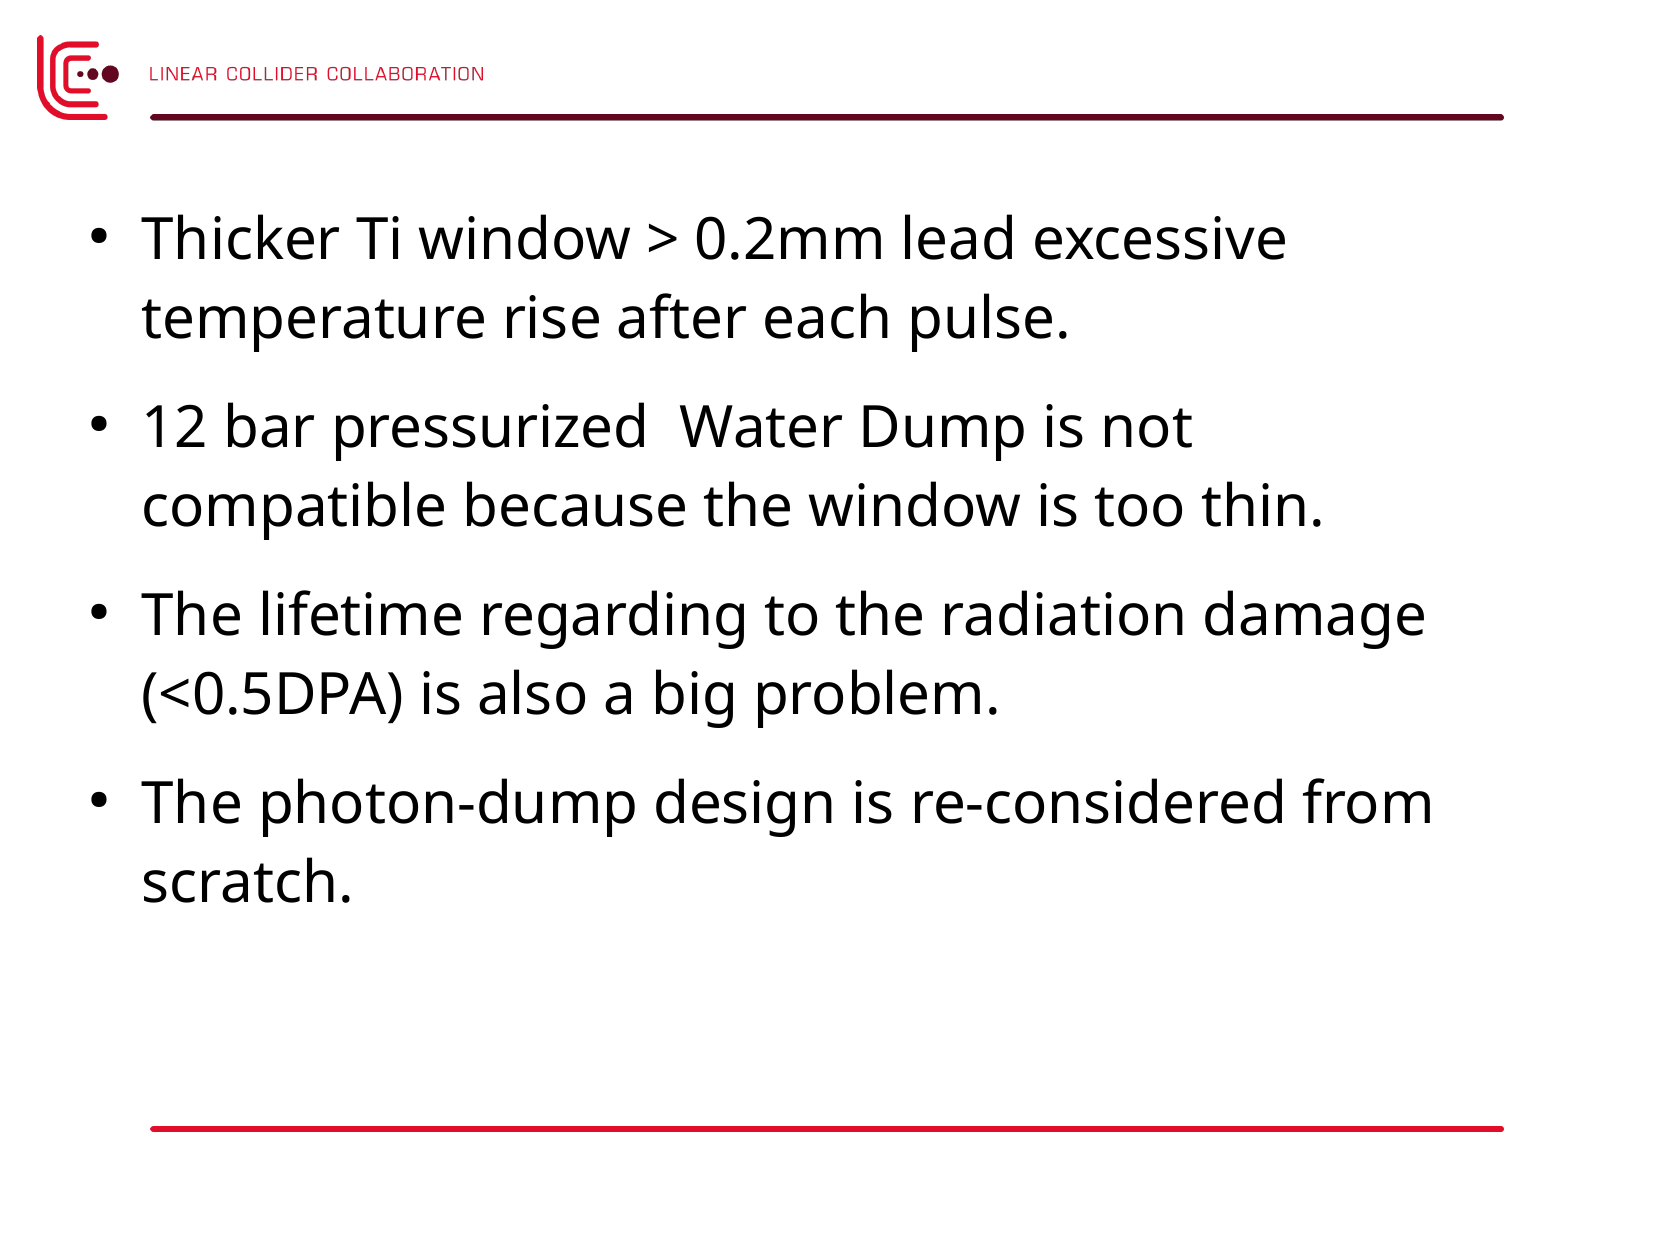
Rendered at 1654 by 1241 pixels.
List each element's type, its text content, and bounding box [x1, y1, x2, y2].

list Thicker Ti window > 0.2mm lead excessive temperature rise after each pulse. 12 bar pressurized Water Dump is not compatible because the window is too thin. The lifetime regarding to the radiation damage (<0.5DPA) is also a big problem. The photon-dump design is re-considered from scratch. [70, 197, 1501, 1063]
picture [37, 35, 1504, 1132]
